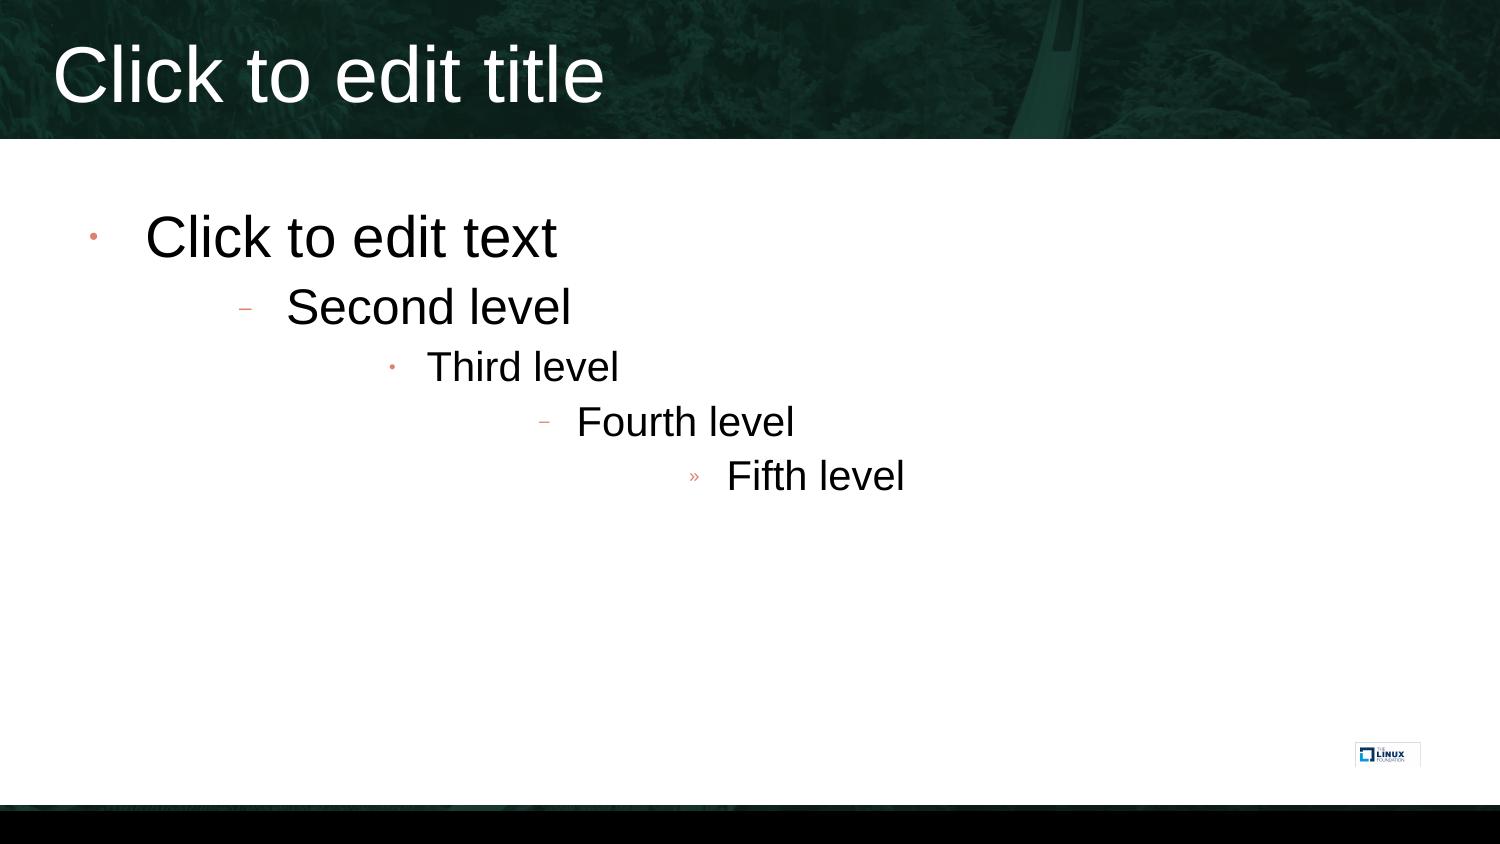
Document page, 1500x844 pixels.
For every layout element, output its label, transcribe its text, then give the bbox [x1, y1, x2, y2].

list Click to edit text Second level Third level Fourth level Fifth level [74, 196, 1269, 754]
title Click to edit title [37, 9, 1414, 141]
